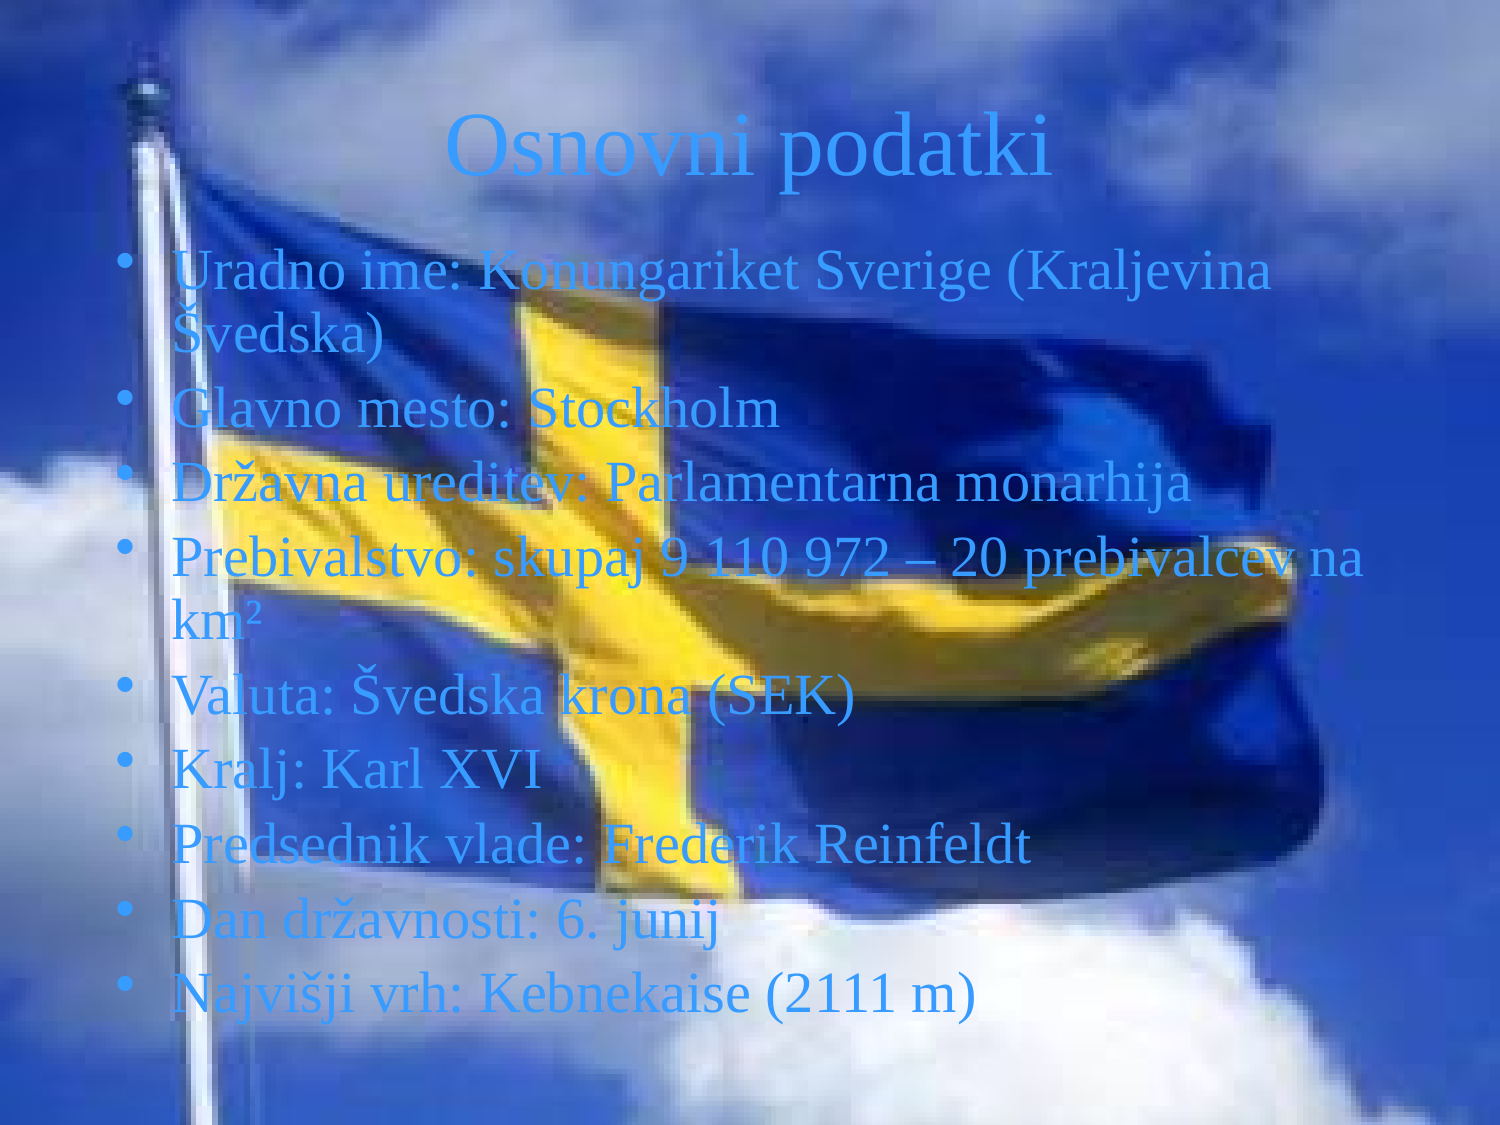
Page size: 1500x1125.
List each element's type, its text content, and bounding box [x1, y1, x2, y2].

list Uradno ime: Konungariket Sverige (Kraljevina Švedska) Glavno mesto: Stockholm Državna ureditev: Parlamentarna monarhija Prebivalstvo: skupaj 9 110 972 – 20 prebivalcev na km² Valuta: Švedska krona (SEK) Kralj: Karl XVI Predsednik vlade: Frederik Reinfeldt Dan državnosti: 6. junij Najvišji vrh: Kebnekaise (2111 m) [100, 231, 1451, 975]
title Osnovni podatki [75, 45, 1425, 233]
picture [0, 0, 1500, 1125]
